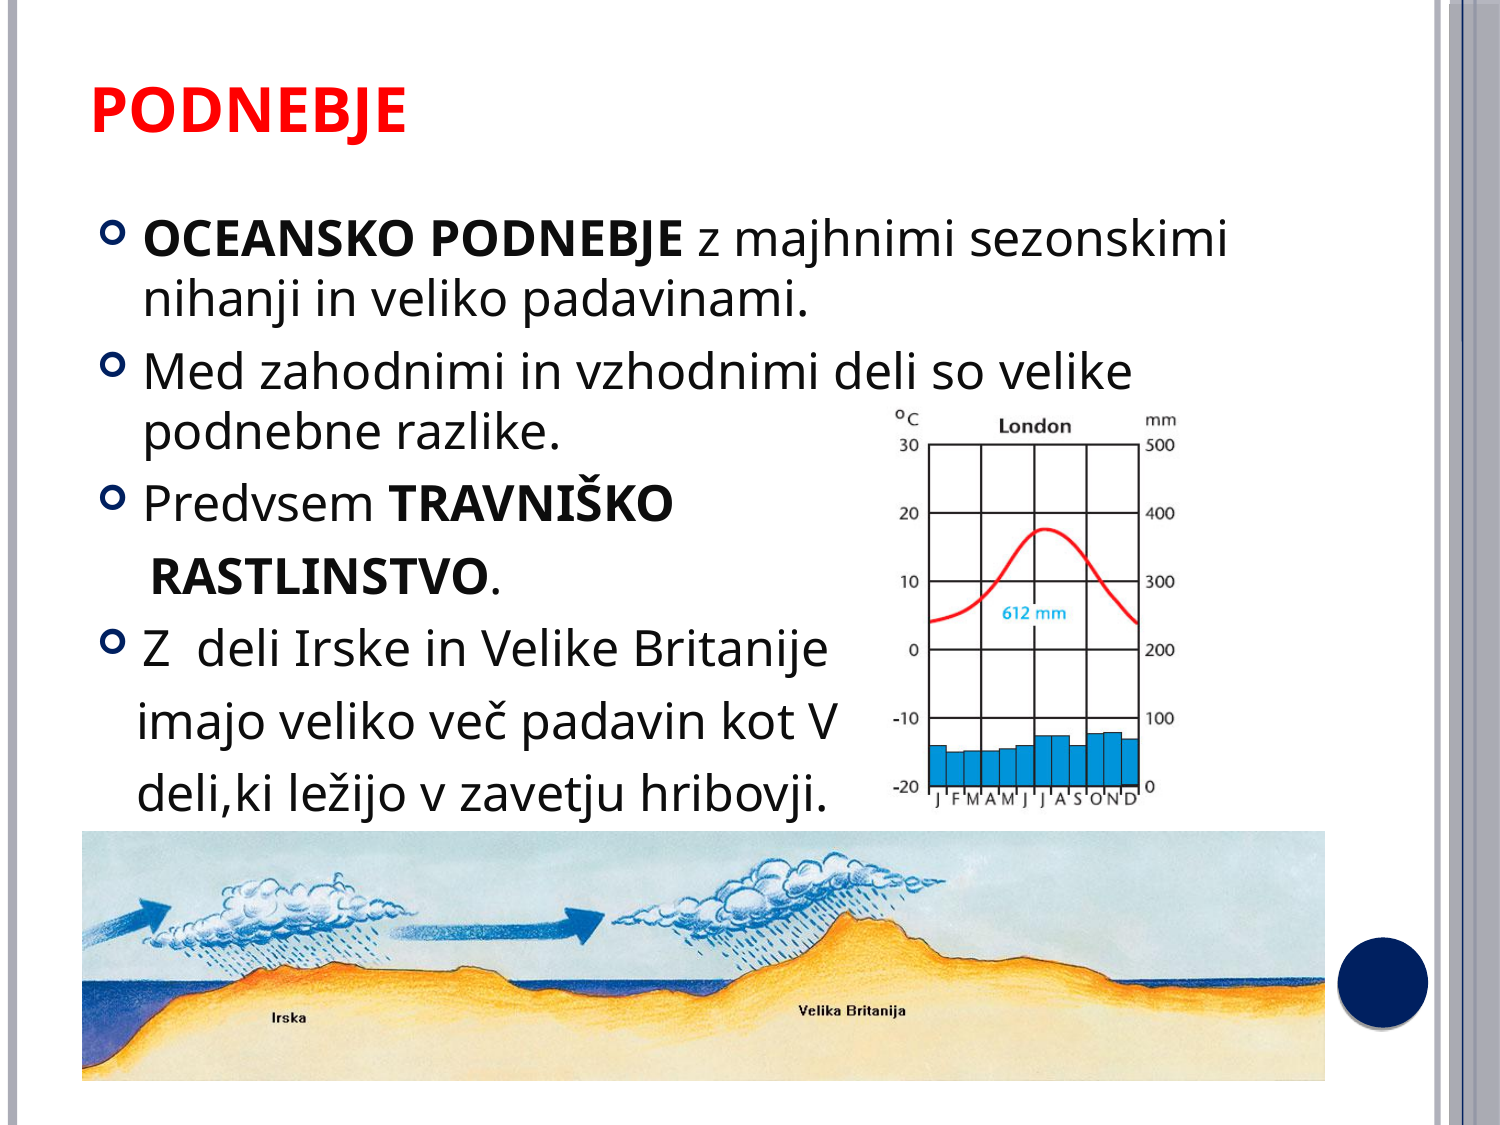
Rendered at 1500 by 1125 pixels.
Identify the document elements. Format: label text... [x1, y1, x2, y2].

list OCEANSKO PODNEBJE z majhnimi sezonskimi nihanji in veliko padavinami. Med zahodnimi in vzhodnimi deli so velike podnebne razlike. Predvsem TRAVNIŠKO RASTLINSTVO. Z deli Irske in Velike Britanije imajo veliko več padavin kot V deli,ki ležijo v zavetju hribovji. [82, 199, 1307, 831]
picture [878, 398, 1192, 821]
title PODNEBJE [75, 45, 1300, 153]
picture [82, 831, 1325, 1081]
